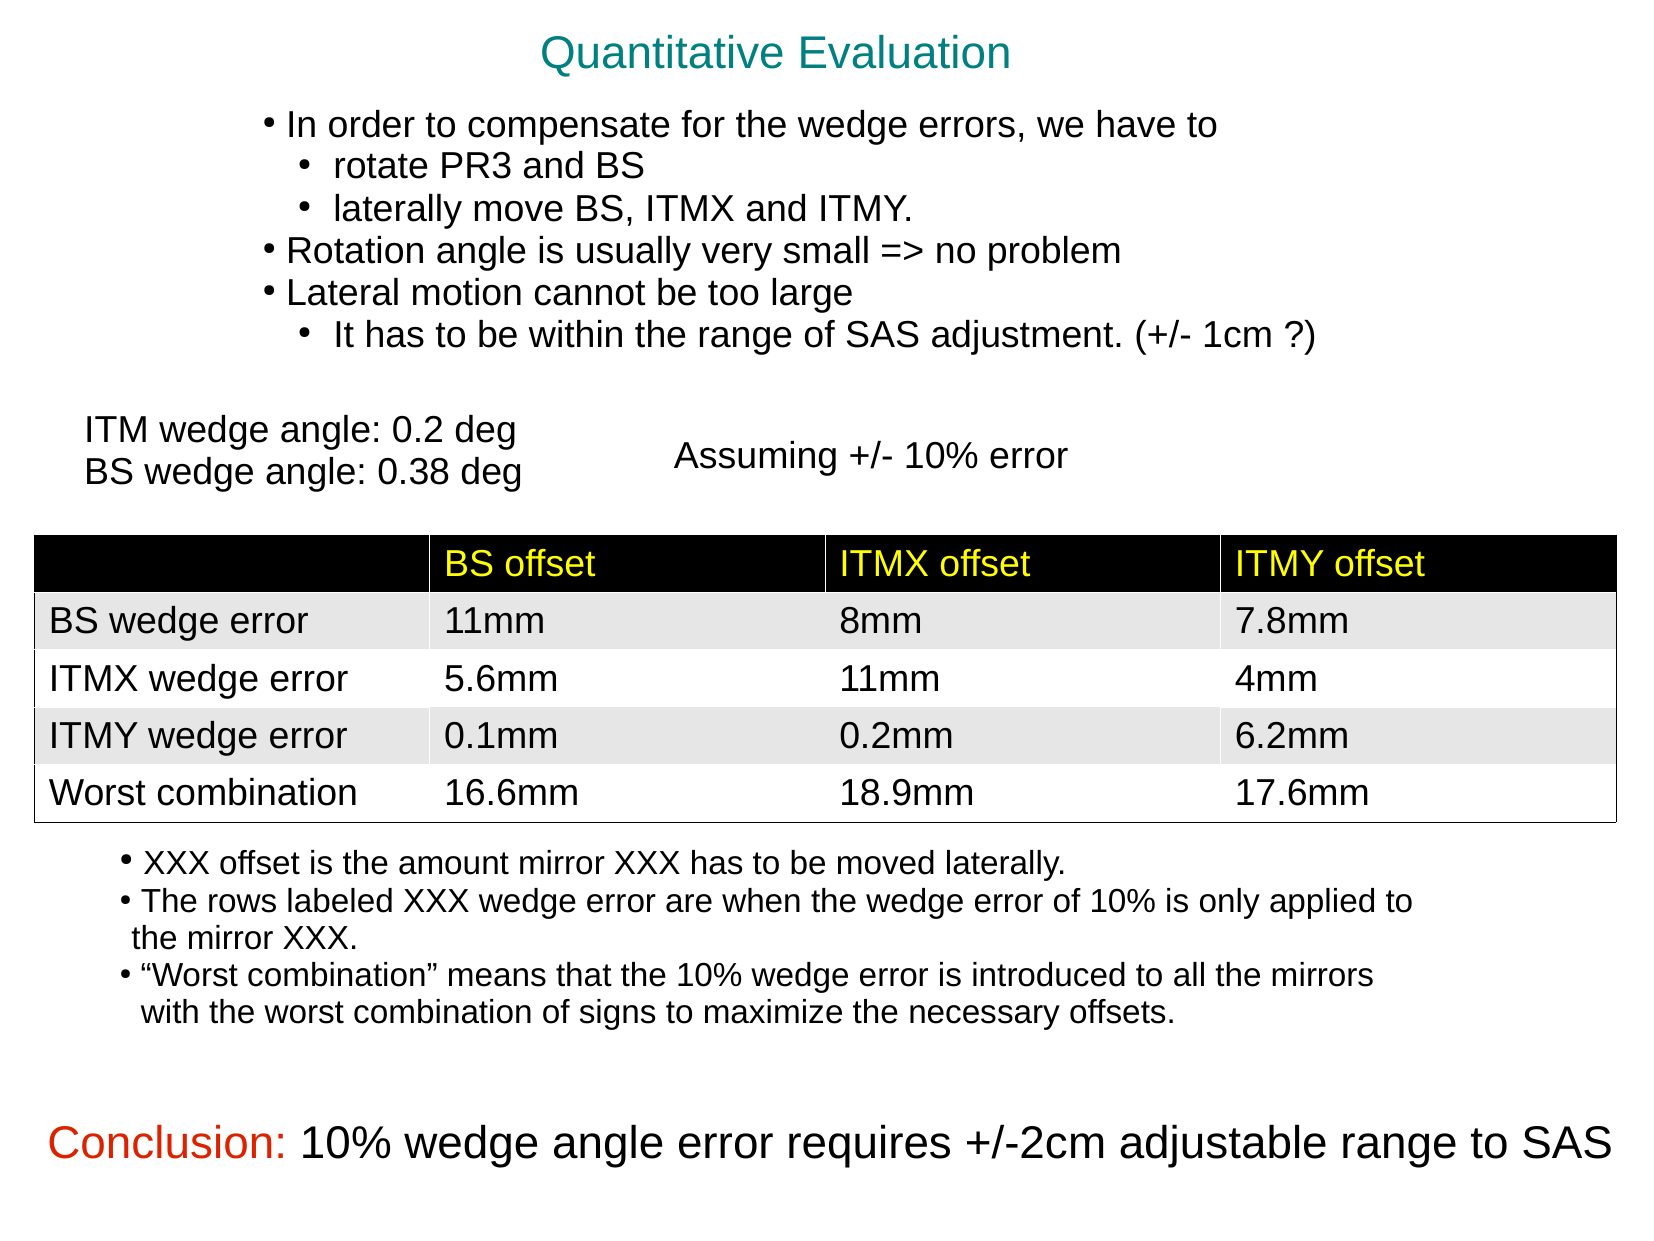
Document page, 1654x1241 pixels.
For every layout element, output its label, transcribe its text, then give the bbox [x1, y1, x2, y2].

table_header ITMX offset [826, 536, 1220, 592]
text_box ITM wedge angle: 0.2 deg BS wedge angle: 0.38 deg [69, 401, 538, 500]
text_box Assuming +/- 10% error [659, 427, 1084, 485]
text_box Conclusion: 10% wedge angle error requires +/-2cm adjustable range to SAS [32, 1110, 1629, 1177]
table_cell 0.2mm [825, 707, 1220, 764]
table_cell BS wedge error [35, 593, 429, 649]
table_cell 5.6mm [430, 649, 825, 707]
table_header BS offset [430, 536, 825, 592]
text_box XXX offset is the amount mirror XXX has to be moved laterally. The rows labeled XXX wedge error are when the wedge error of 10% is only applied to the mirror XXX. “Worst combination” means that the 10% wedge error is introduced to all the mirrors with the worst combination of signs to maximize the necessary offsets. [104, 832, 1431, 1038]
table_cell 18.9mm [826, 765, 1220, 822]
table_cell 16.6mm [430, 765, 825, 822]
table_cell 8mm [825, 593, 1220, 649]
text_box In order to compensate for the wedge errors, we have to rotate PR3 and BS laterally move BS, ITMX and ITMY. Rotation angle is usually very small => no problem Lateral motion cannot be too large It has to be within the range of SAS adjustment. (+/- 1cm ?) [247, 95, 1333, 363]
text_box Quantitative Evaluation [525, 19, 1027, 86]
table_cell 6.2mm [1221, 708, 1616, 764]
table_cell 11mm [430, 593, 825, 649]
table_cell 11mm [825, 649, 1220, 707]
table_header [35, 536, 429, 592]
table_cell Worst combination [35, 765, 429, 822]
table_cell 17.6mm [1221, 765, 1616, 822]
table_cell 4mm [1221, 650, 1616, 707]
table_cell ITMY wedge error [35, 708, 429, 764]
table_cell 7.8mm [1221, 593, 1616, 649]
table_header ITMY offset [1221, 536, 1616, 592]
table_cell ITMX wedge error [35, 650, 429, 707]
table_cell 0.1mm [430, 707, 825, 764]
